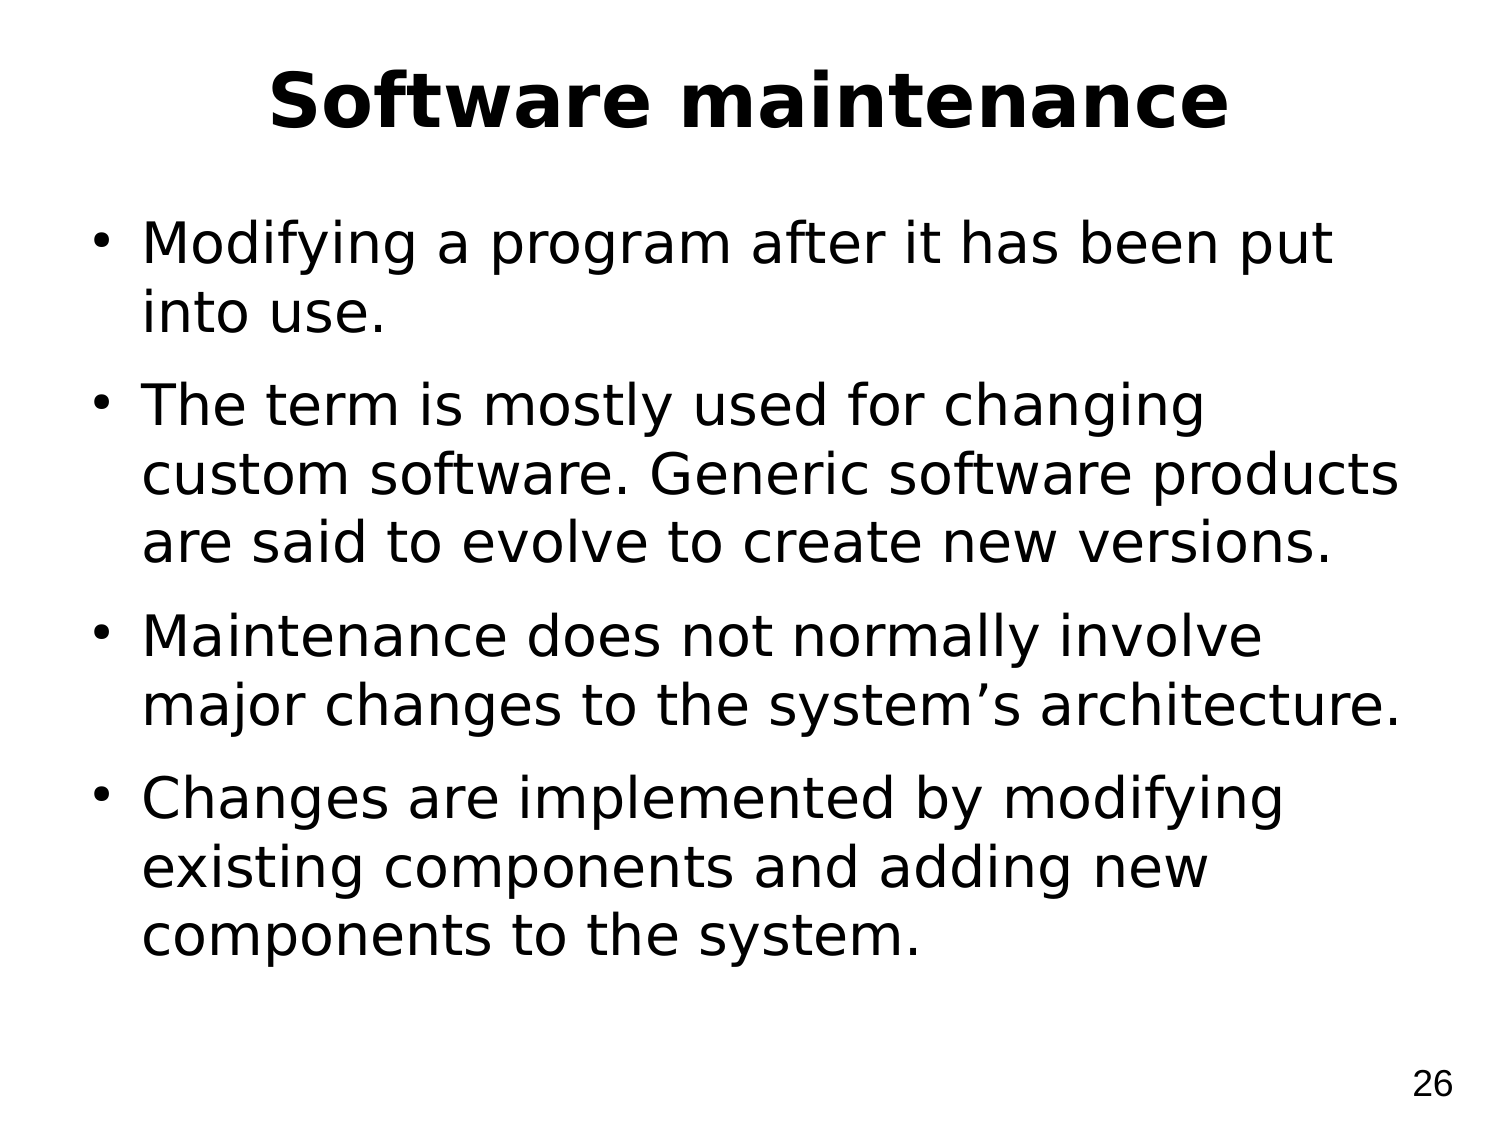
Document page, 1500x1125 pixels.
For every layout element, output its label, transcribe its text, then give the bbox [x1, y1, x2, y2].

title Software maintenance [75, 44, 1425, 177]
list Modifying a program after it has been put into use. The term is mostly used for changing custom software. Generic software products are said to evolve to create new versions. Maintenance does not normally involve major changes to the system’s architecture. Changes are implemented by modifying existing components and adding new components to the system. [75, 206, 1425, 1093]
